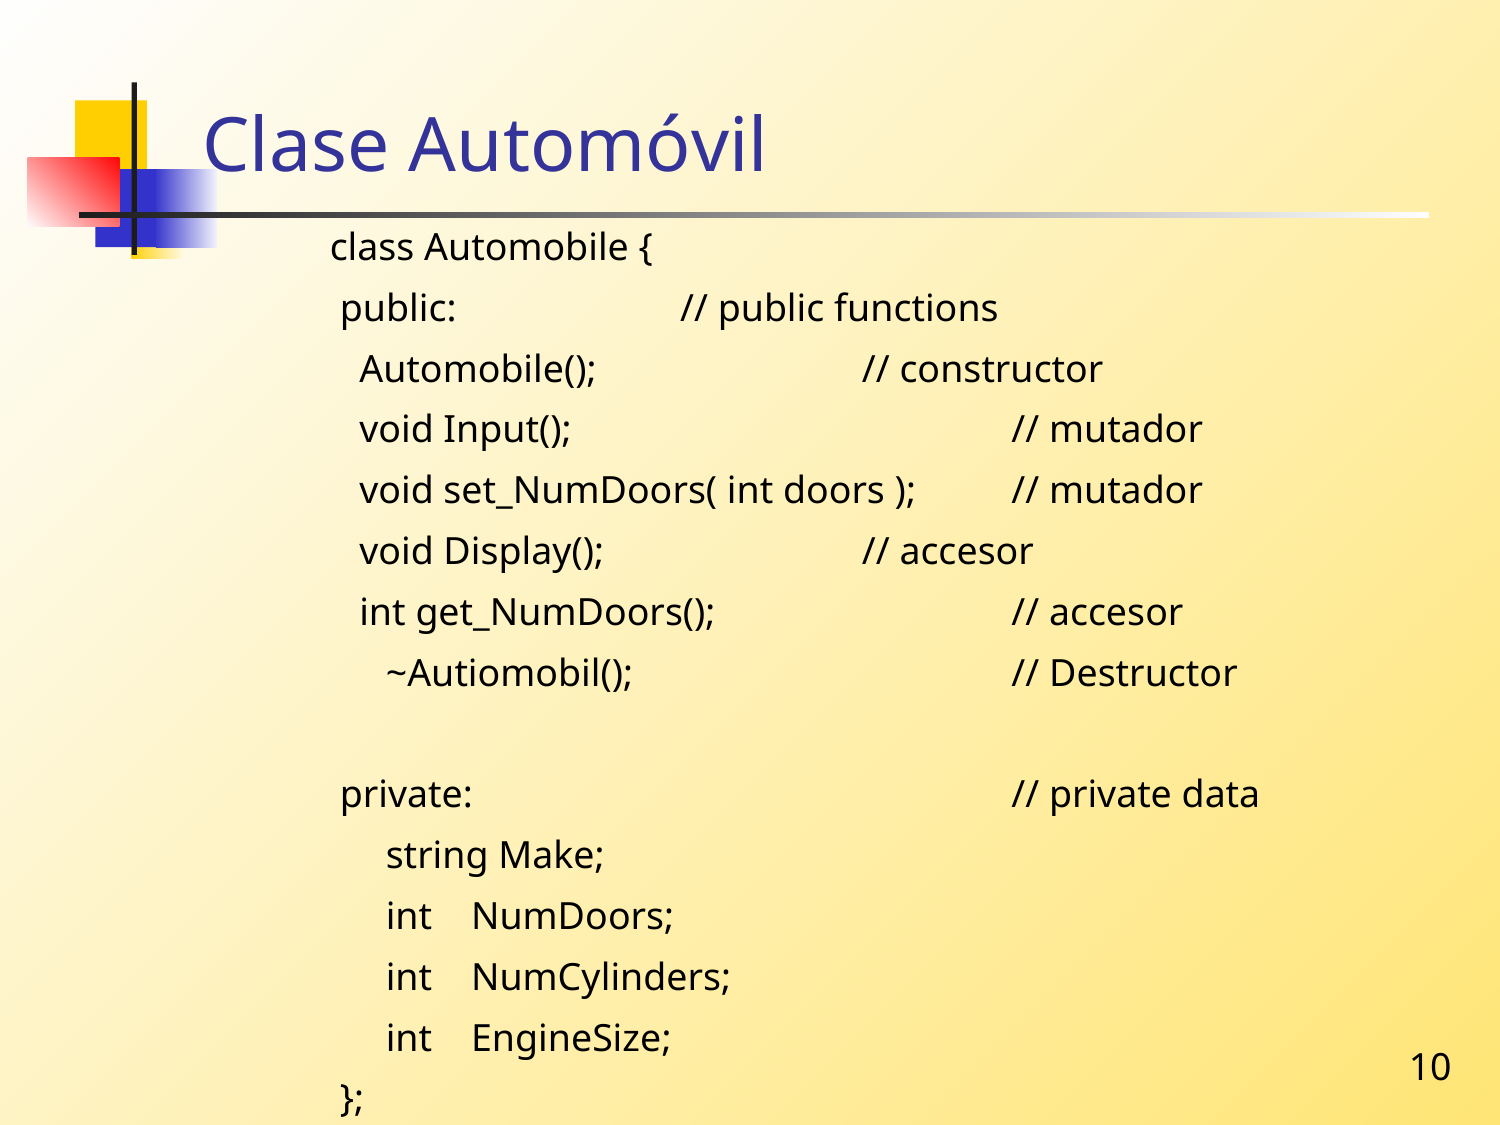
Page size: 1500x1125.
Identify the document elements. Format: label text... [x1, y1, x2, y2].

list class Automobile { public: // public functions Automobile(); // constructor void Input(); // mutador void set_NumDoors( int doors ); // mutador void Display(); // accesor int get_NumDoors(); // accesor ~Autiomobil(); // Destructor private: // private data string Make; int NumDoors; int NumCylinders; int EngineSize; }; [249, 212, 1463, 1125]
title Clase Automóvil [187, 37, 1466, 201]
